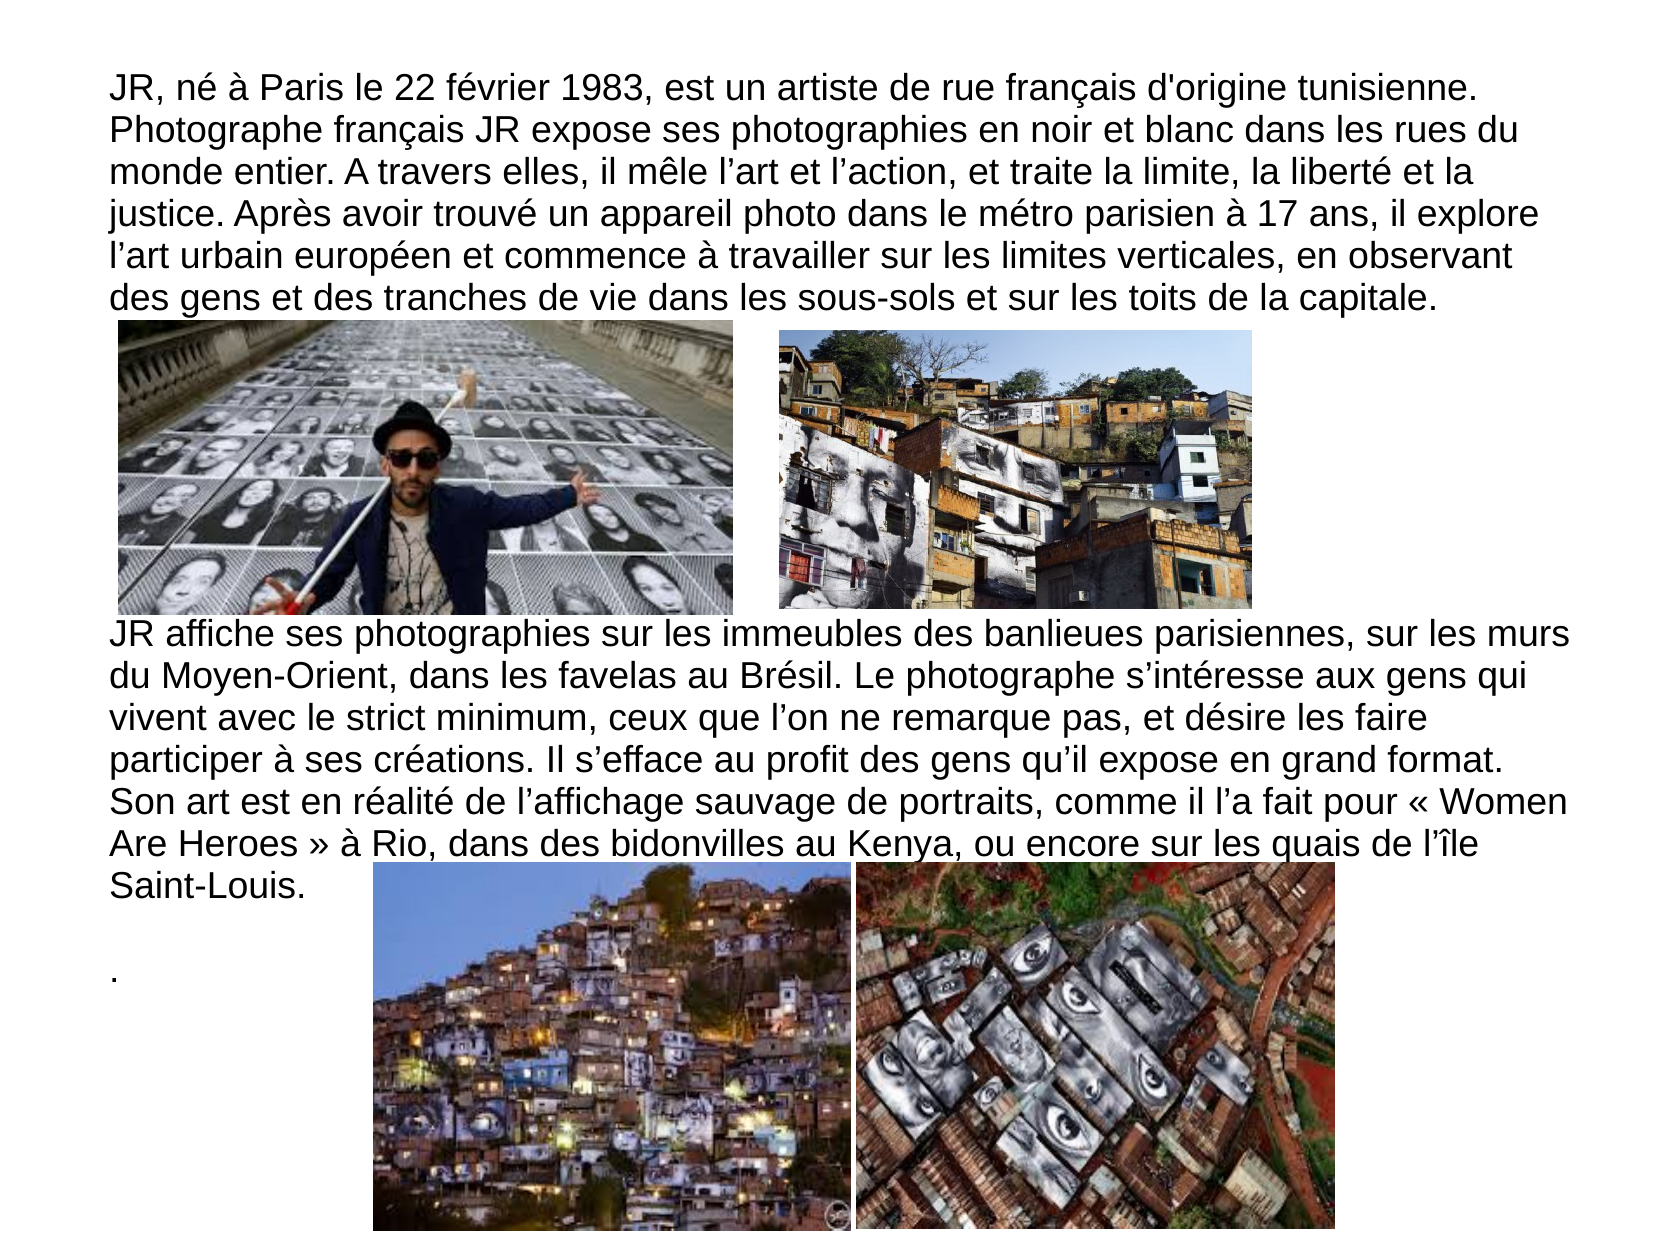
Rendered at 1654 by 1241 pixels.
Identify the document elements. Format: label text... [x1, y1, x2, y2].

picture [373, 862, 851, 1231]
text_box JR, né à Paris le 22 février 1983, est un artiste de rue français d'origine tunisienne. Photographe français JR expose ses photographies en noir et blanc dans les rues du monde entier. A travers elles, il mêle l’art et l’action, et traite la limite, la liberté et la justice. Après avoir trouvé un appareil photo dans le métro parisien à 17 ans, il explore l’art urbain européen et commence à travailler sur les limites verticales, en observant des gens et des tranches de vie dans les sous-sols et sur les toits de la capitale. JR affiche ses photographies sur les immeubles des banlieues parisiennes, sur les murs du Moyen-Orient, dans les favelas au Brésil. Le photographe s’intéresse aux gens qui vivent avec le strict minimum, ceux que l’on ne remarque pas, et désire les faire participer à ses créations. Il s’efface au profit des gens qu’il expose en grand format. Son art est en réalité de l’affichage sauvage de portraits, comme il l’a fait pour « Women Are Heroes » à Rio, dans des bidonvilles au Kenya, ou encore sur les quais de l’île Saint-Louis. . [94, 59, 1595, 1149]
picture [856, 862, 1335, 1229]
picture [779, 330, 1252, 609]
picture [118, 320, 733, 615]
